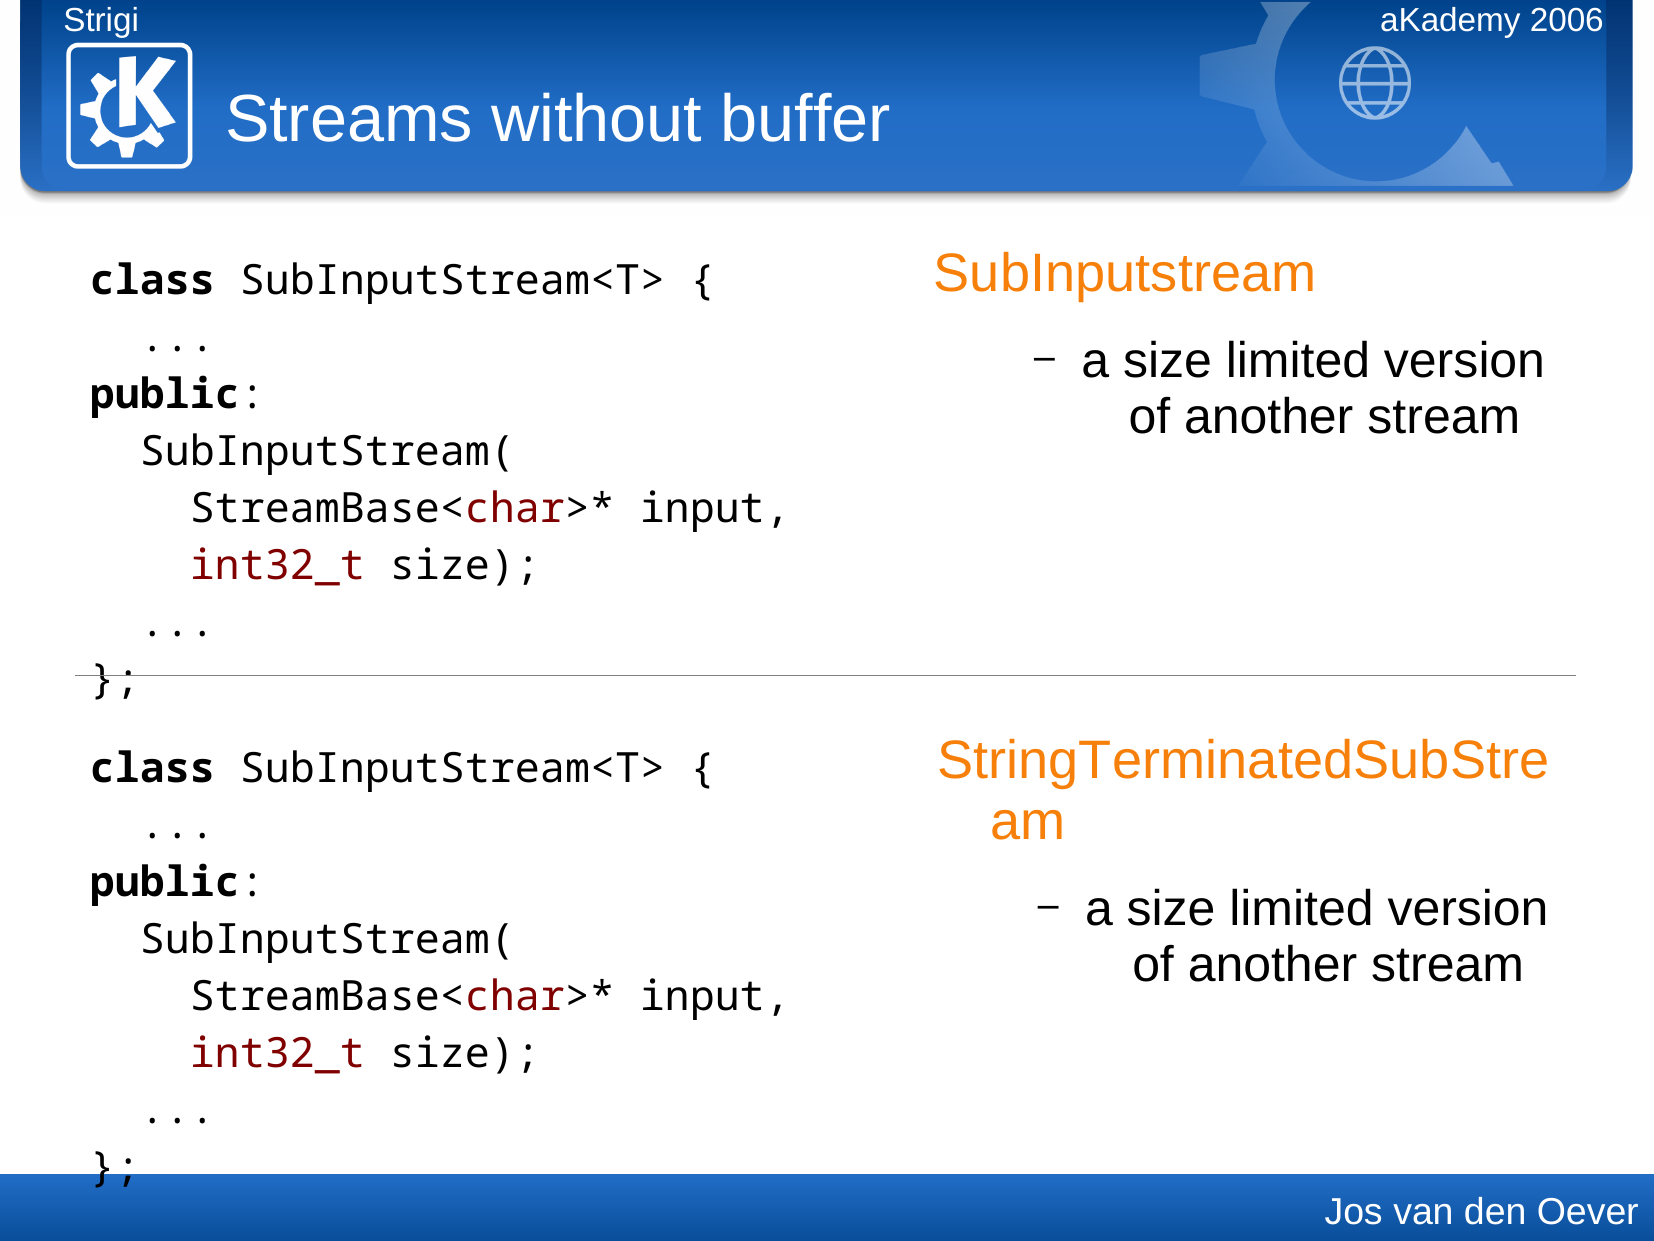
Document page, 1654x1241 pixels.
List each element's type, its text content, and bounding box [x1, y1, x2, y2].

picture [0, 0, 1652, 216]
list StringTerminatedSubStream a size limited version of another stream [848, 729, 1576, 1143]
list SubInputstream a size limited version of another stream [845, 242, 1572, 656]
text_box class SubInputStream<T> { ... public: SubInputStream( StreamBase<char>* input, int32_t size); ... }; [75, 242, 826, 642]
text_box class SubInputStream<T> { ... public: SubInputStream( StreamBase<char>* input, int32_t size); ... }; [75, 729, 826, 1129]
title Streams without buffer [225, 49, 1571, 188]
